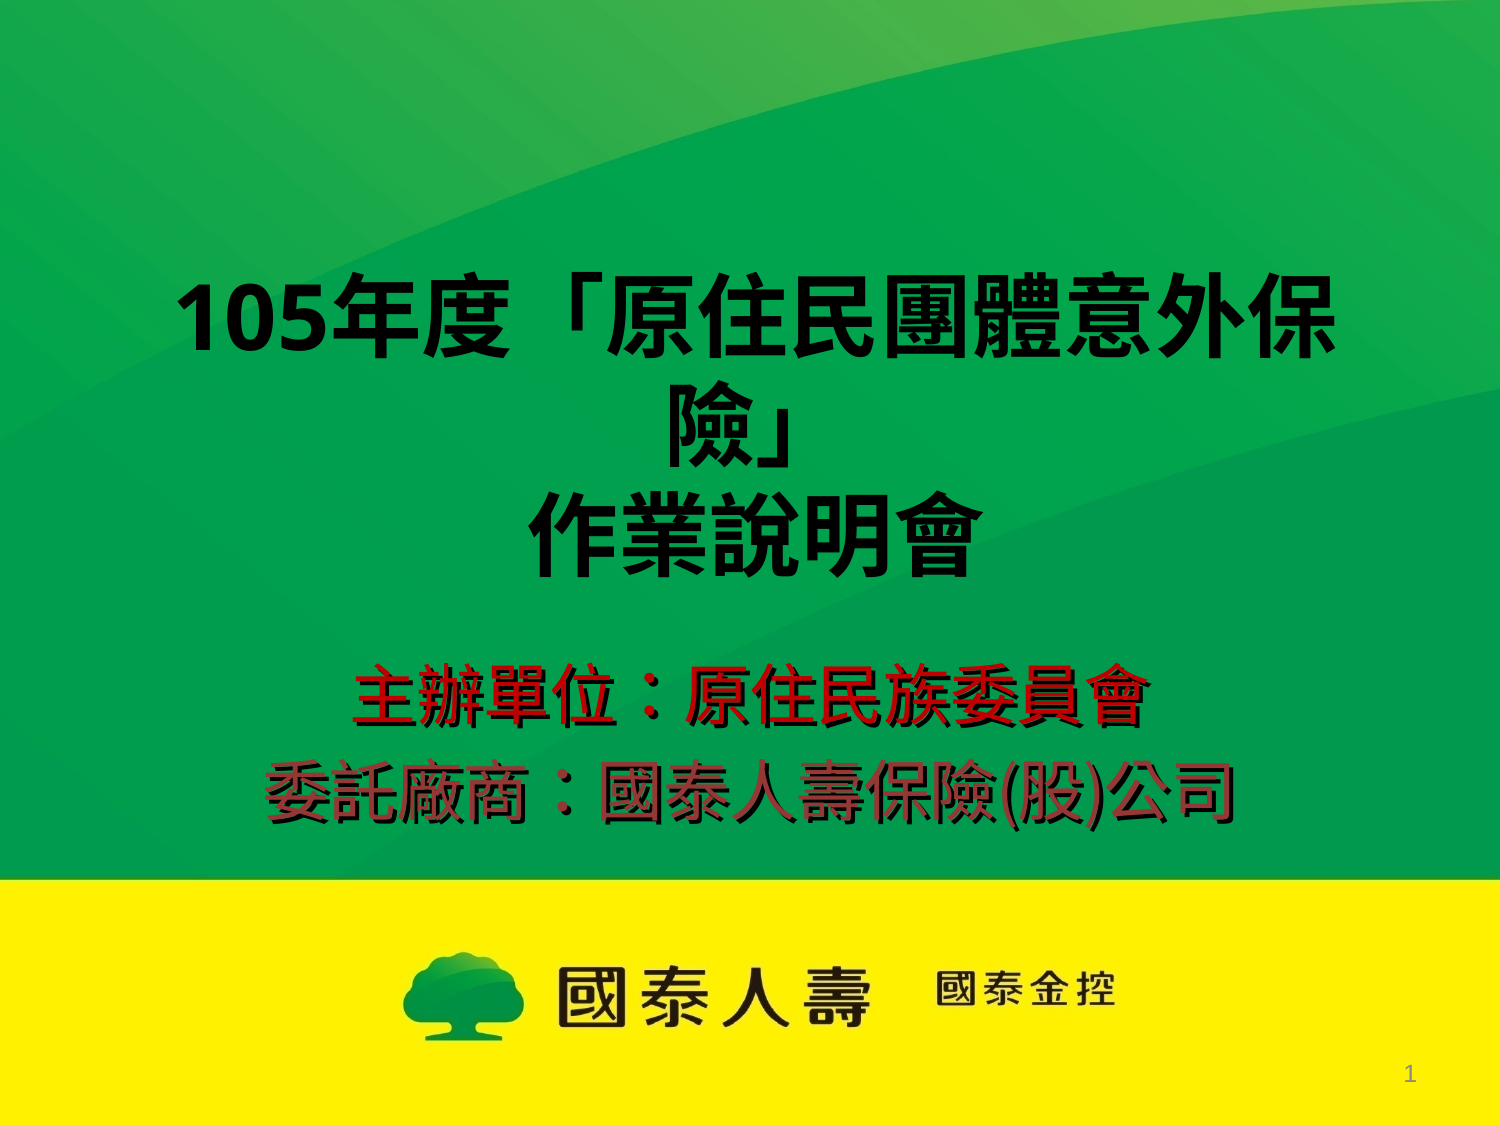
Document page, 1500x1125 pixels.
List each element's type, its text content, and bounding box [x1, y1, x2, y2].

subtitle 主辦單位：原住民族委員會 委託廠商：國泰人壽保險(股)公司 [225, 637, 1276, 925]
title 105年度「原住民團體意外保險」 作業說明會 [88, 302, 1424, 544]
text_box <編號> [1074, 1042, 1426, 1103]
picture [0, 0, 1500, 1125]
